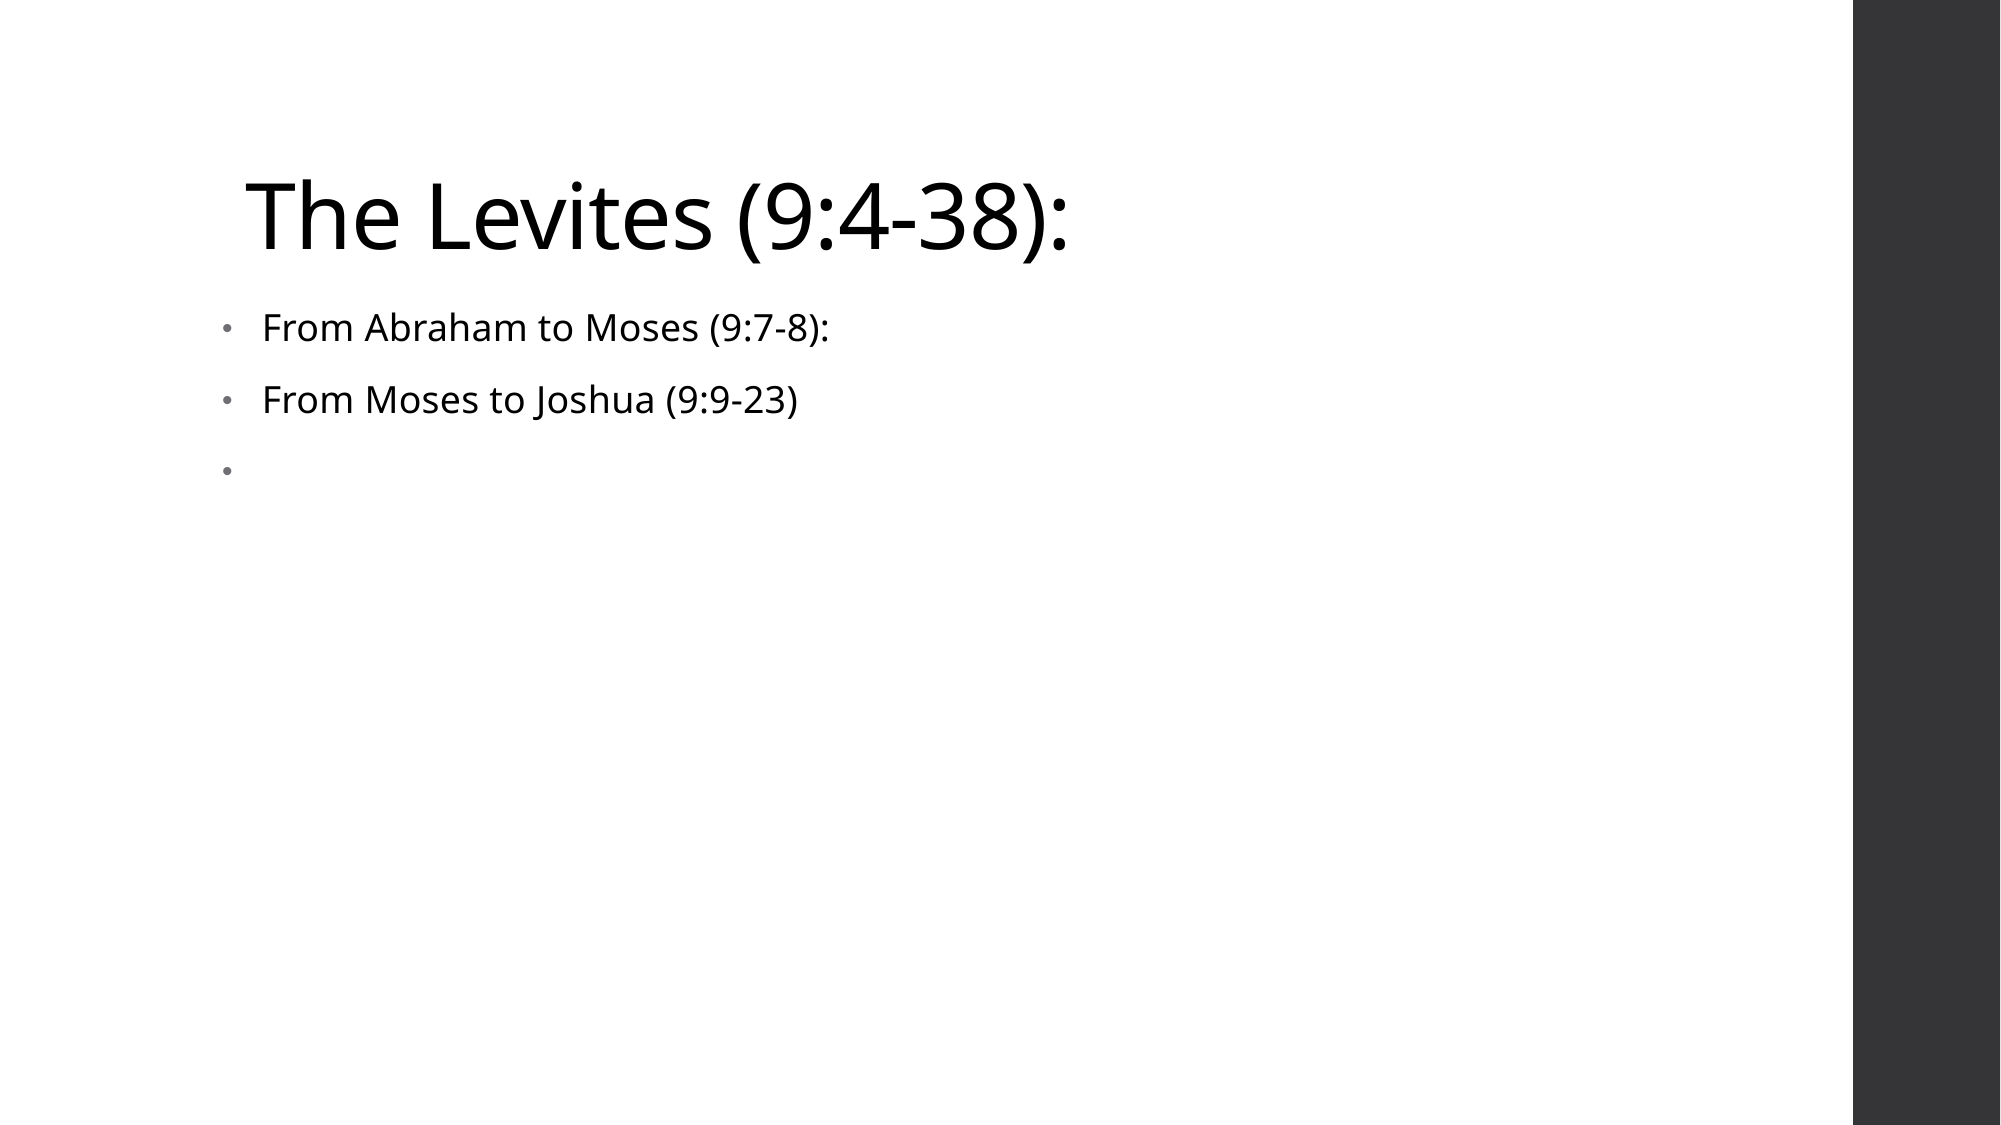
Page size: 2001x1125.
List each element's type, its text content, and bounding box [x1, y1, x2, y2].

title The Levites (9:4-38): [206, 60, 1797, 278]
list From Abraham to Moses (9:7-8): From Moses to Joshua (9:9-23) [206, 299, 1617, 1014]
